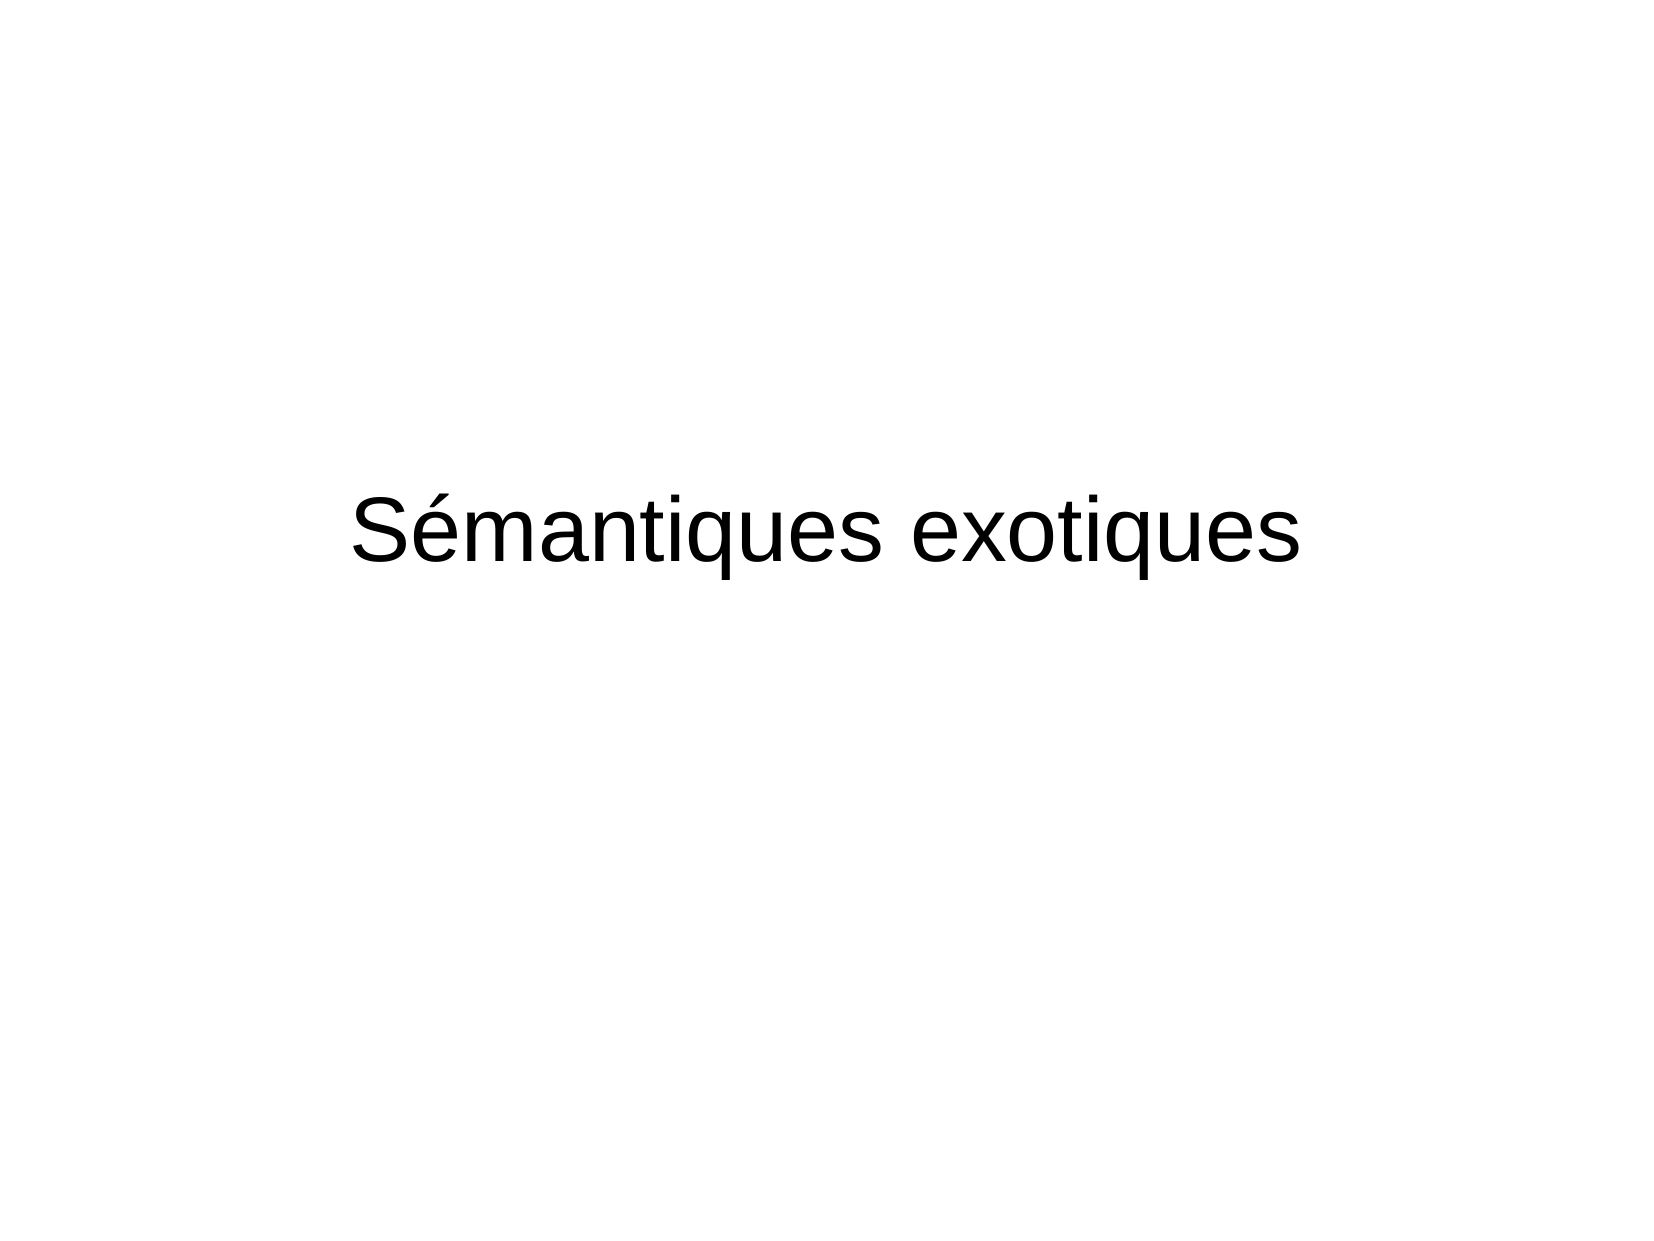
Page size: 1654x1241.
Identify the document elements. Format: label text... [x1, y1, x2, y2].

subtitle Sémantiques exotiques [82, 49, 1571, 1010]
